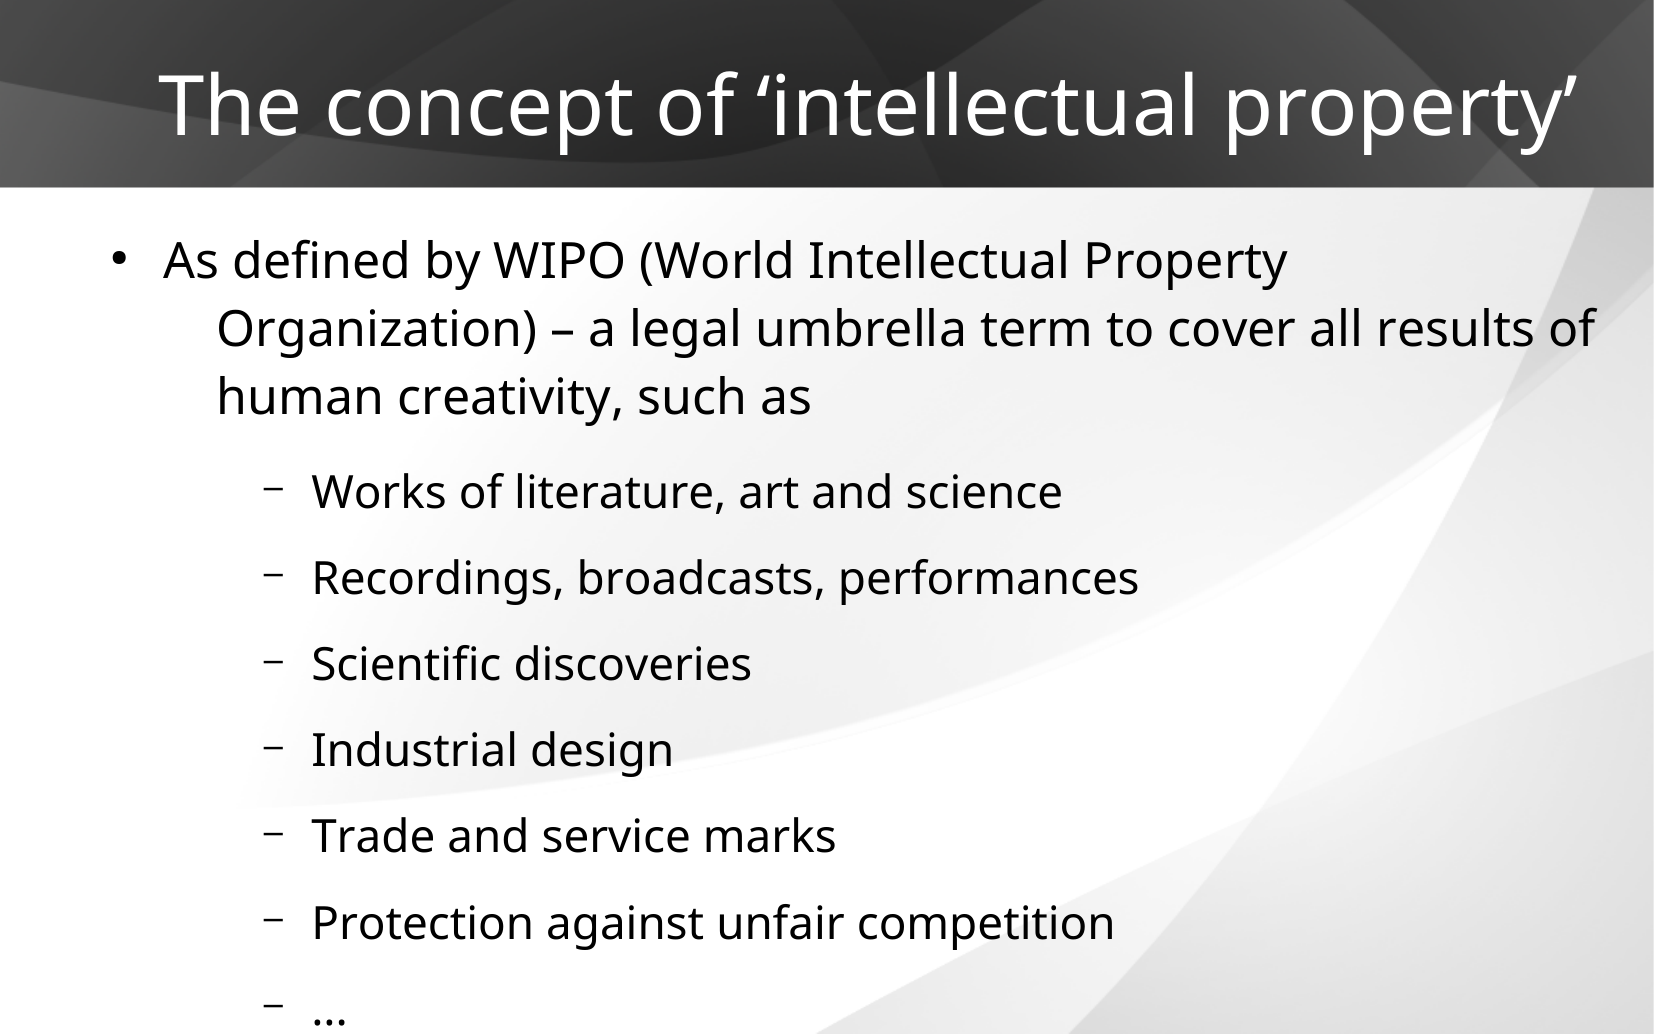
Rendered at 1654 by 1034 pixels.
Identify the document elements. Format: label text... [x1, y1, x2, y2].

list As defined by WIPO (World Intellectual Property Organization) – a legal umbrella term to cover all results of human creativity, such as Works of literature, art and science Recordings, broadcasts, performances Scientific discoveries Industrial design Trade and service marks Protection against unfair competition ... [75, 225, 1613, 1019]
title The concept of ‘intellectual property’ [124, 0, 1613, 208]
picture [0, 0, 1654, 1034]
